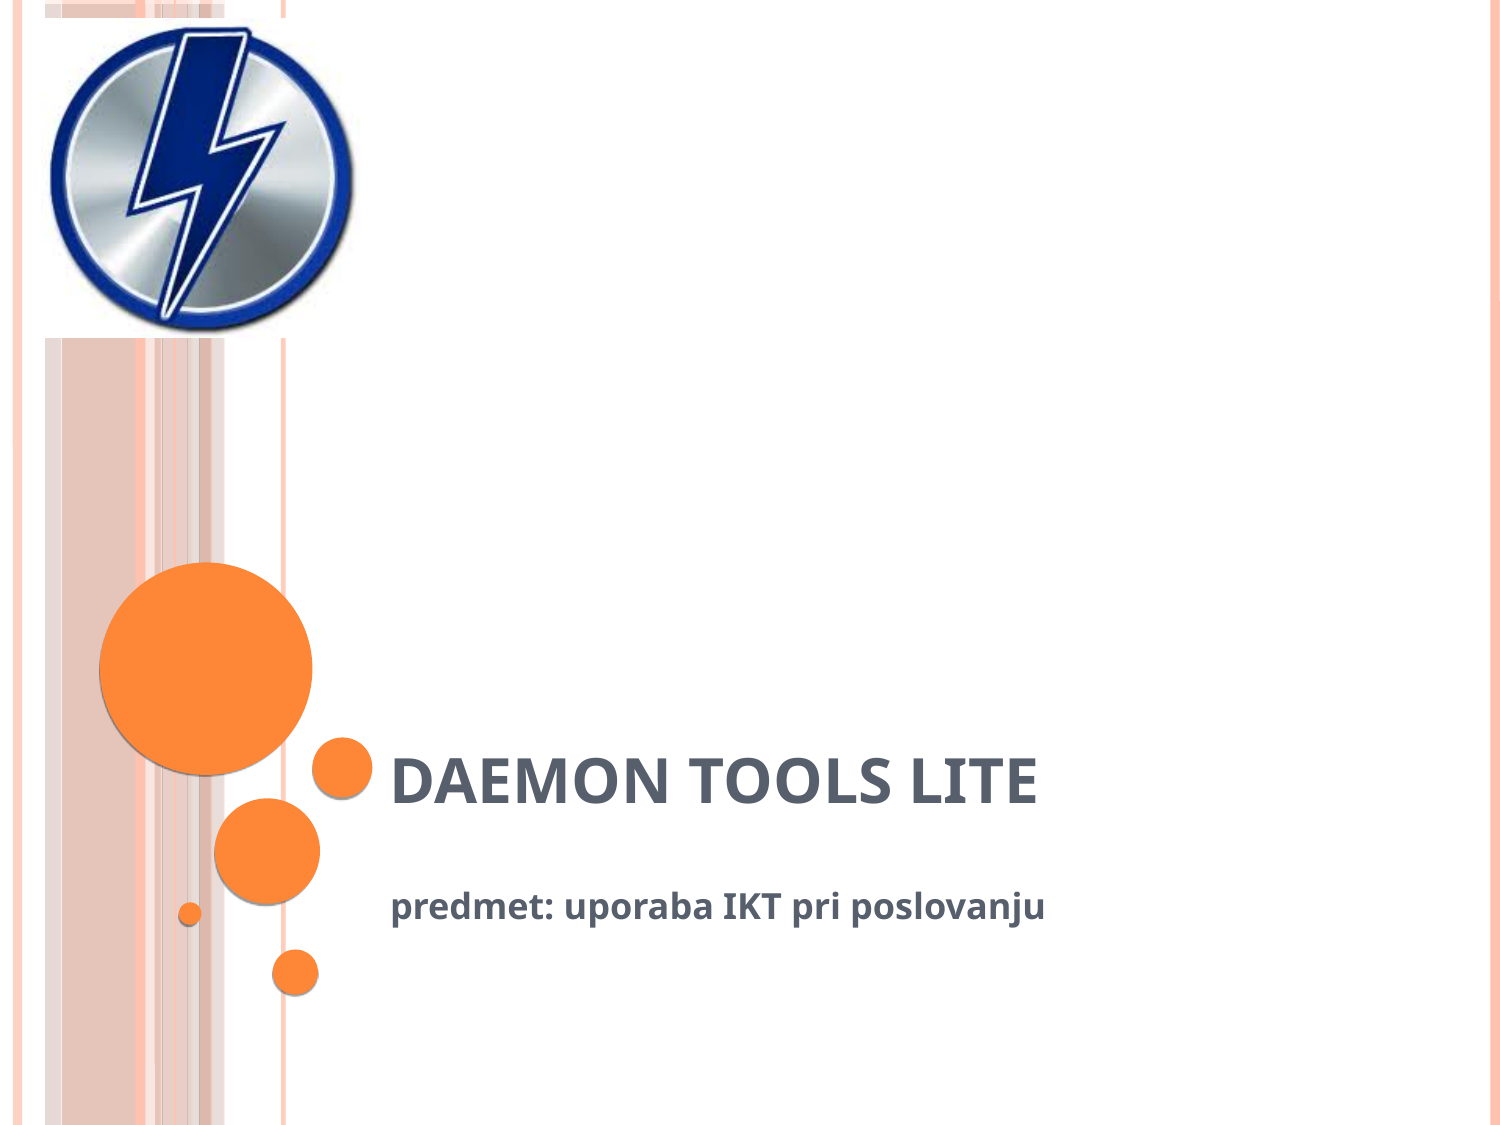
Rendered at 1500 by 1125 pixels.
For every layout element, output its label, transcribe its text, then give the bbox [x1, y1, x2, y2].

picture [41, 18, 360, 338]
title Daemon Tools Lite [375, 512, 1388, 820]
subtitle predmet: uporaba IKT pri poslovanju [375, 820, 1388, 1046]
